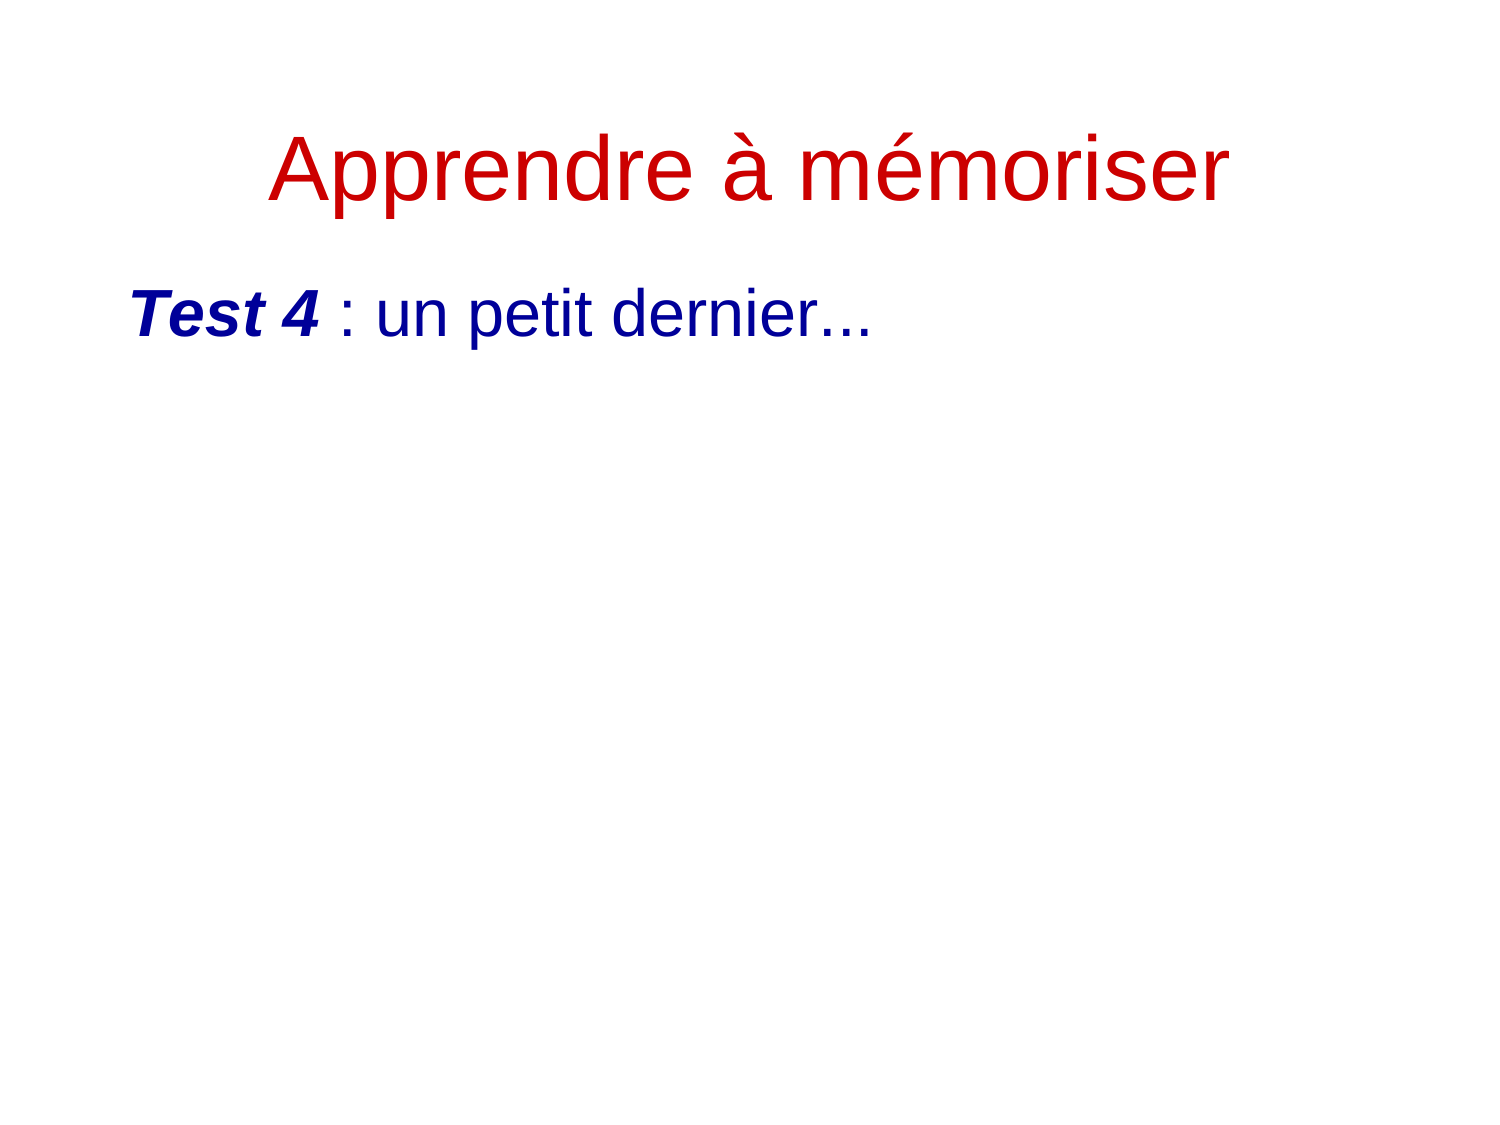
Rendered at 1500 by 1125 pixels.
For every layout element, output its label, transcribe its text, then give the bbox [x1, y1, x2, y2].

list Test 4 : un petit dernier... [112, 275, 1438, 1013]
title Apprendre à mémoriser [112, 74, 1388, 263]
